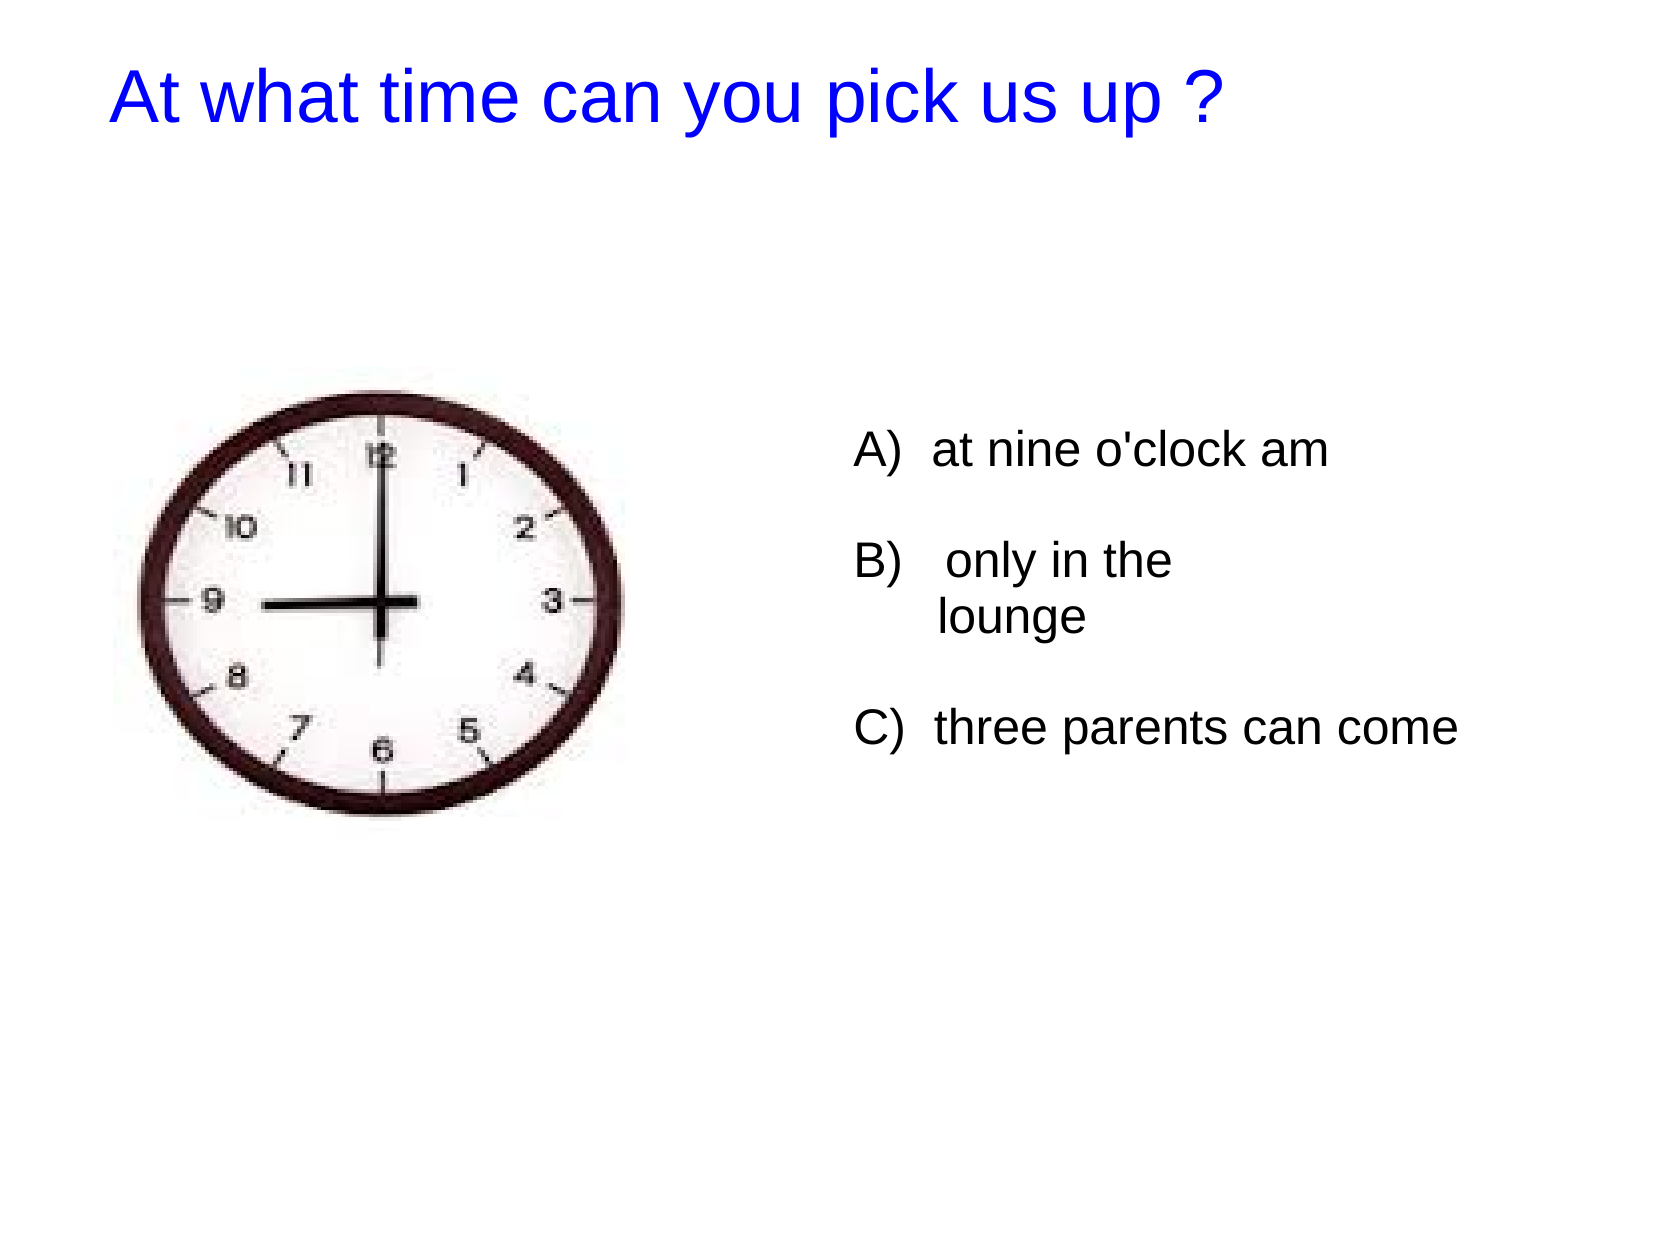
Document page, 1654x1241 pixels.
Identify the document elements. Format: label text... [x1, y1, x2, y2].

text_box At what time can you pick us up ? [94, 47, 1524, 147]
picture [113, 366, 650, 839]
text_box A) at nine o'clock am B) only in the lounge C) three parents can come [838, 413, 1489, 763]
